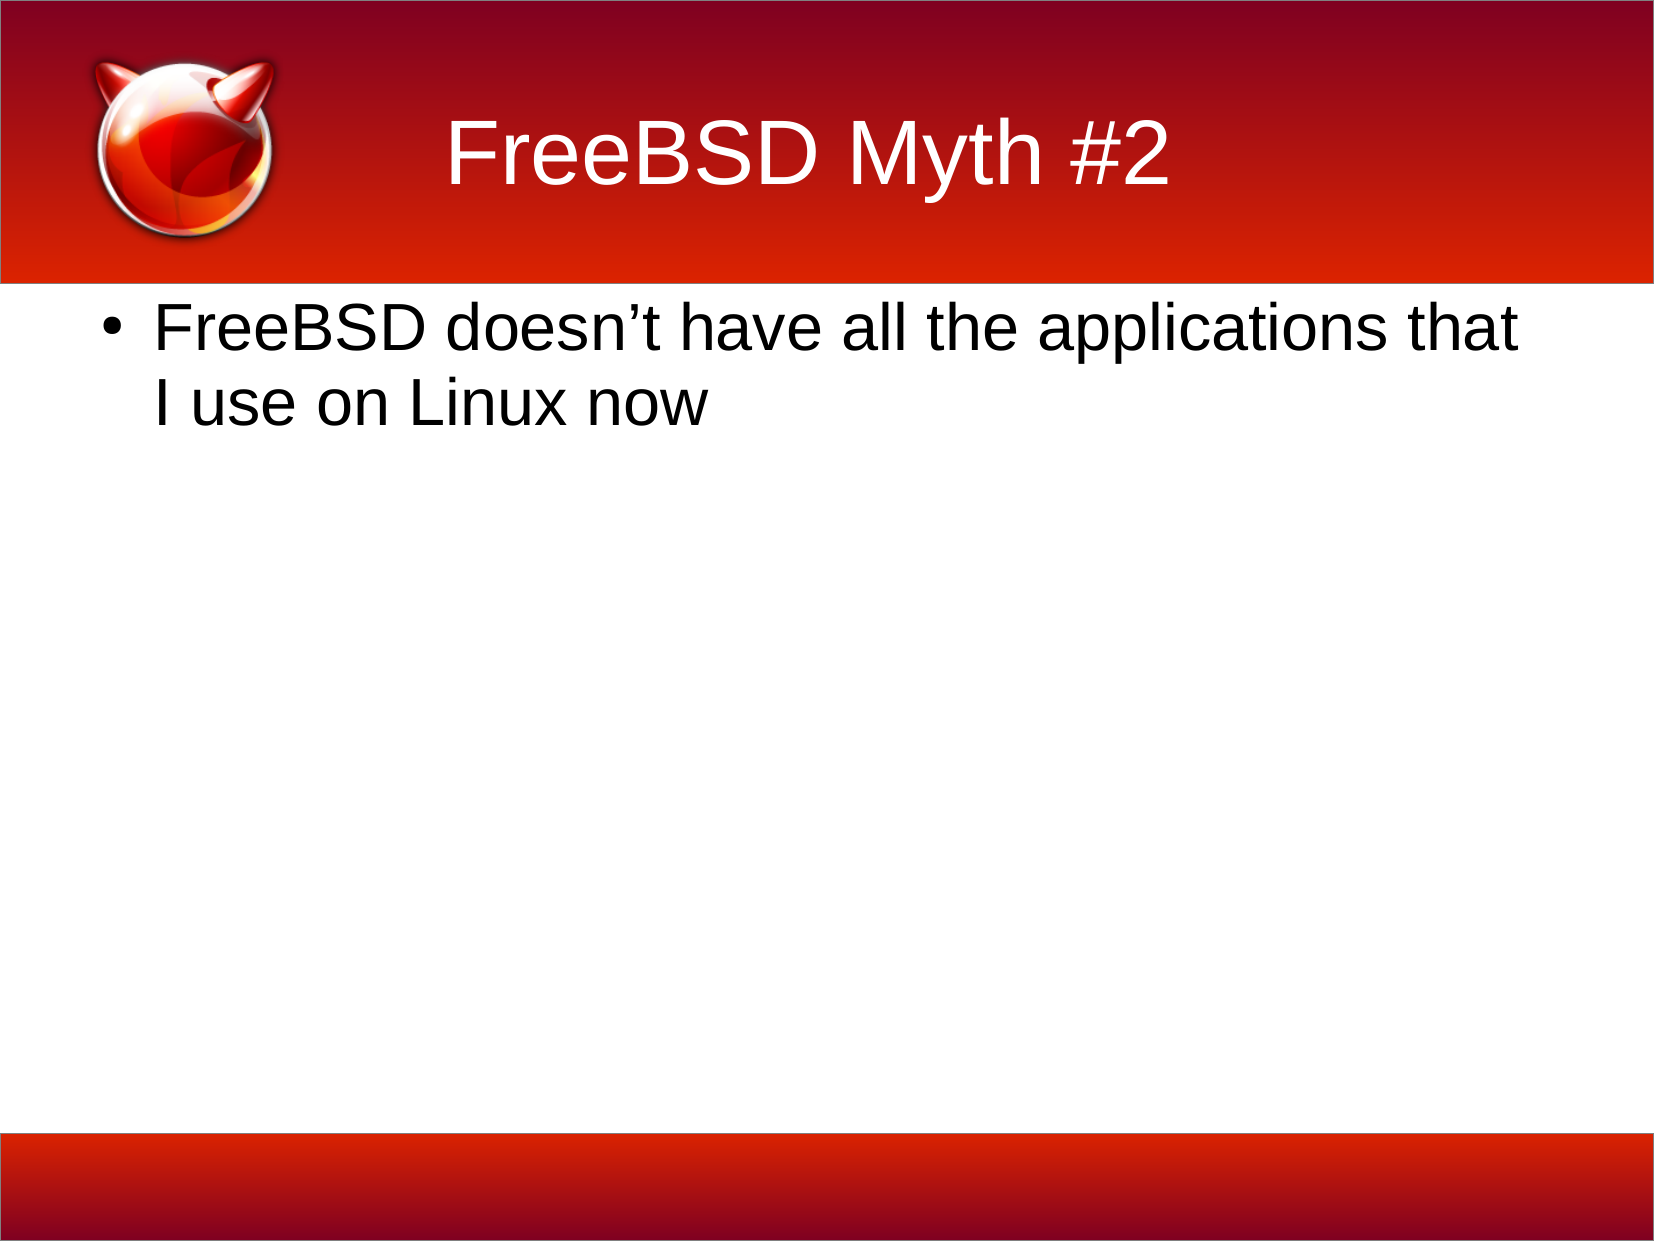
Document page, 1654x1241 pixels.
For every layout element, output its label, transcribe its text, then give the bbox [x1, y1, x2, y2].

list FreeBSD doesn’t have all the applications that I use on Linux now [82, 290, 1538, 1010]
title FreeBSD Myth #2 [82, 49, 1536, 257]
